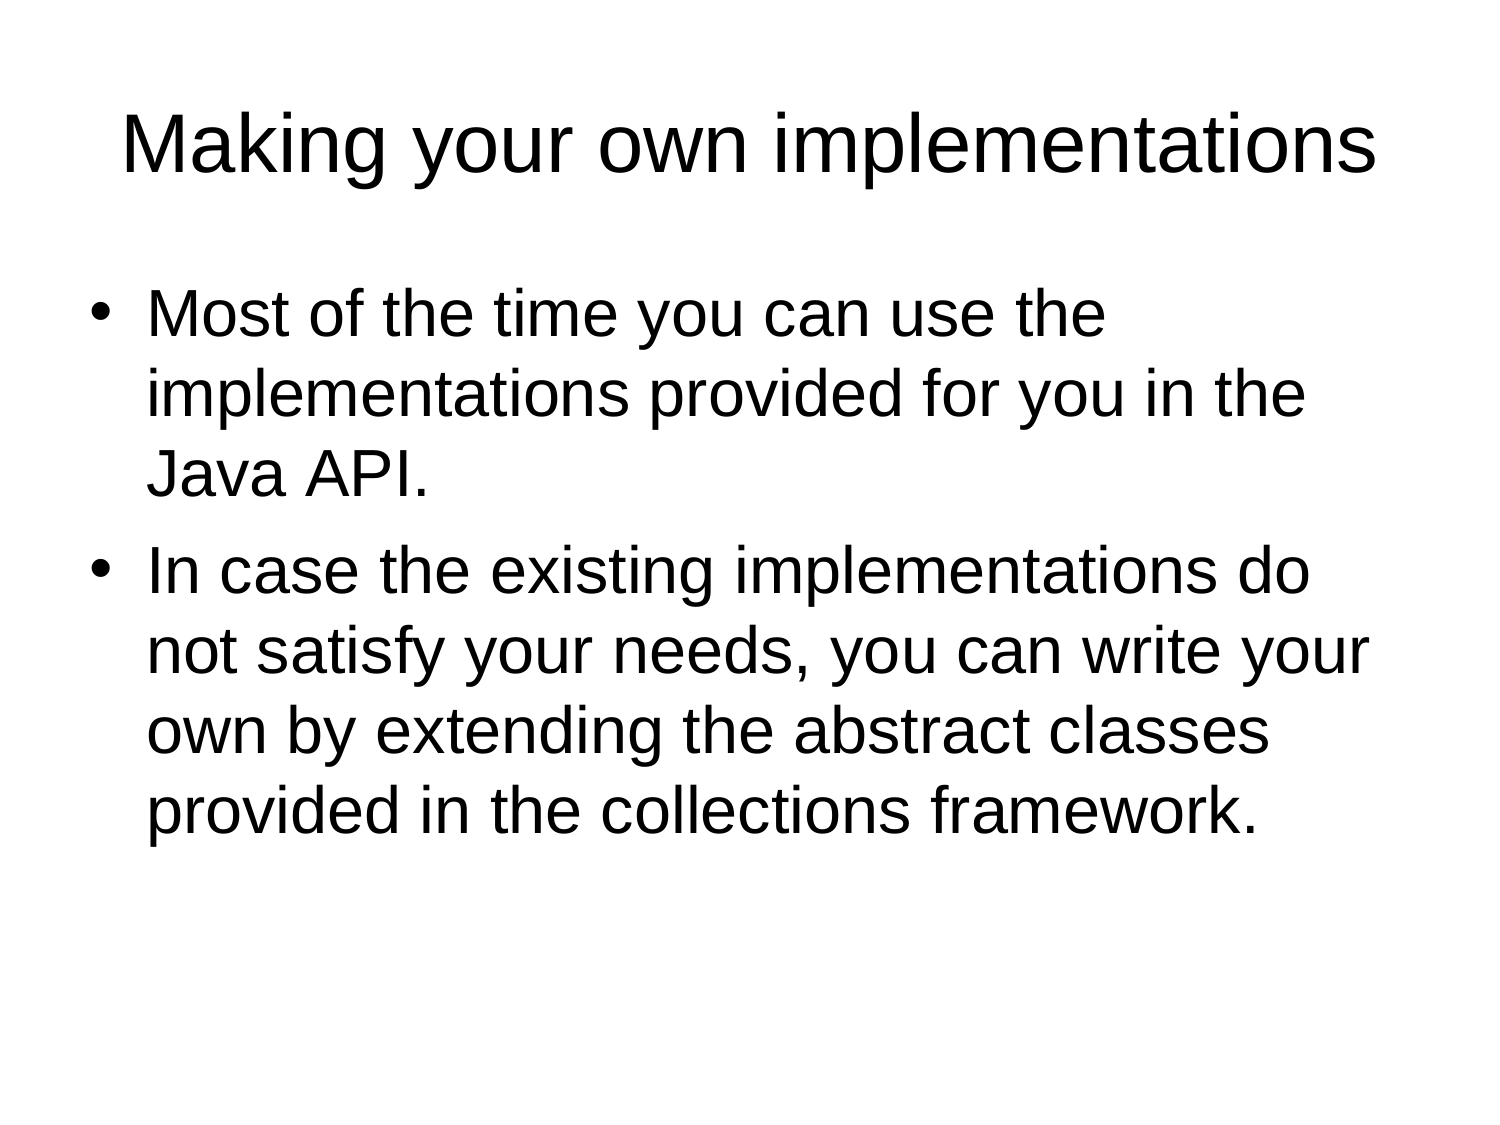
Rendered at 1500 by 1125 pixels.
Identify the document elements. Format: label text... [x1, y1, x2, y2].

list Most of the time you can use the implementations provided for you in the Java API. In case the existing implementations do not satisfy your needs, you can write your own by extending the abstract classes provided in the collections framework. [75, 262, 1426, 1006]
title Making your own implementations [75, 45, 1426, 233]
